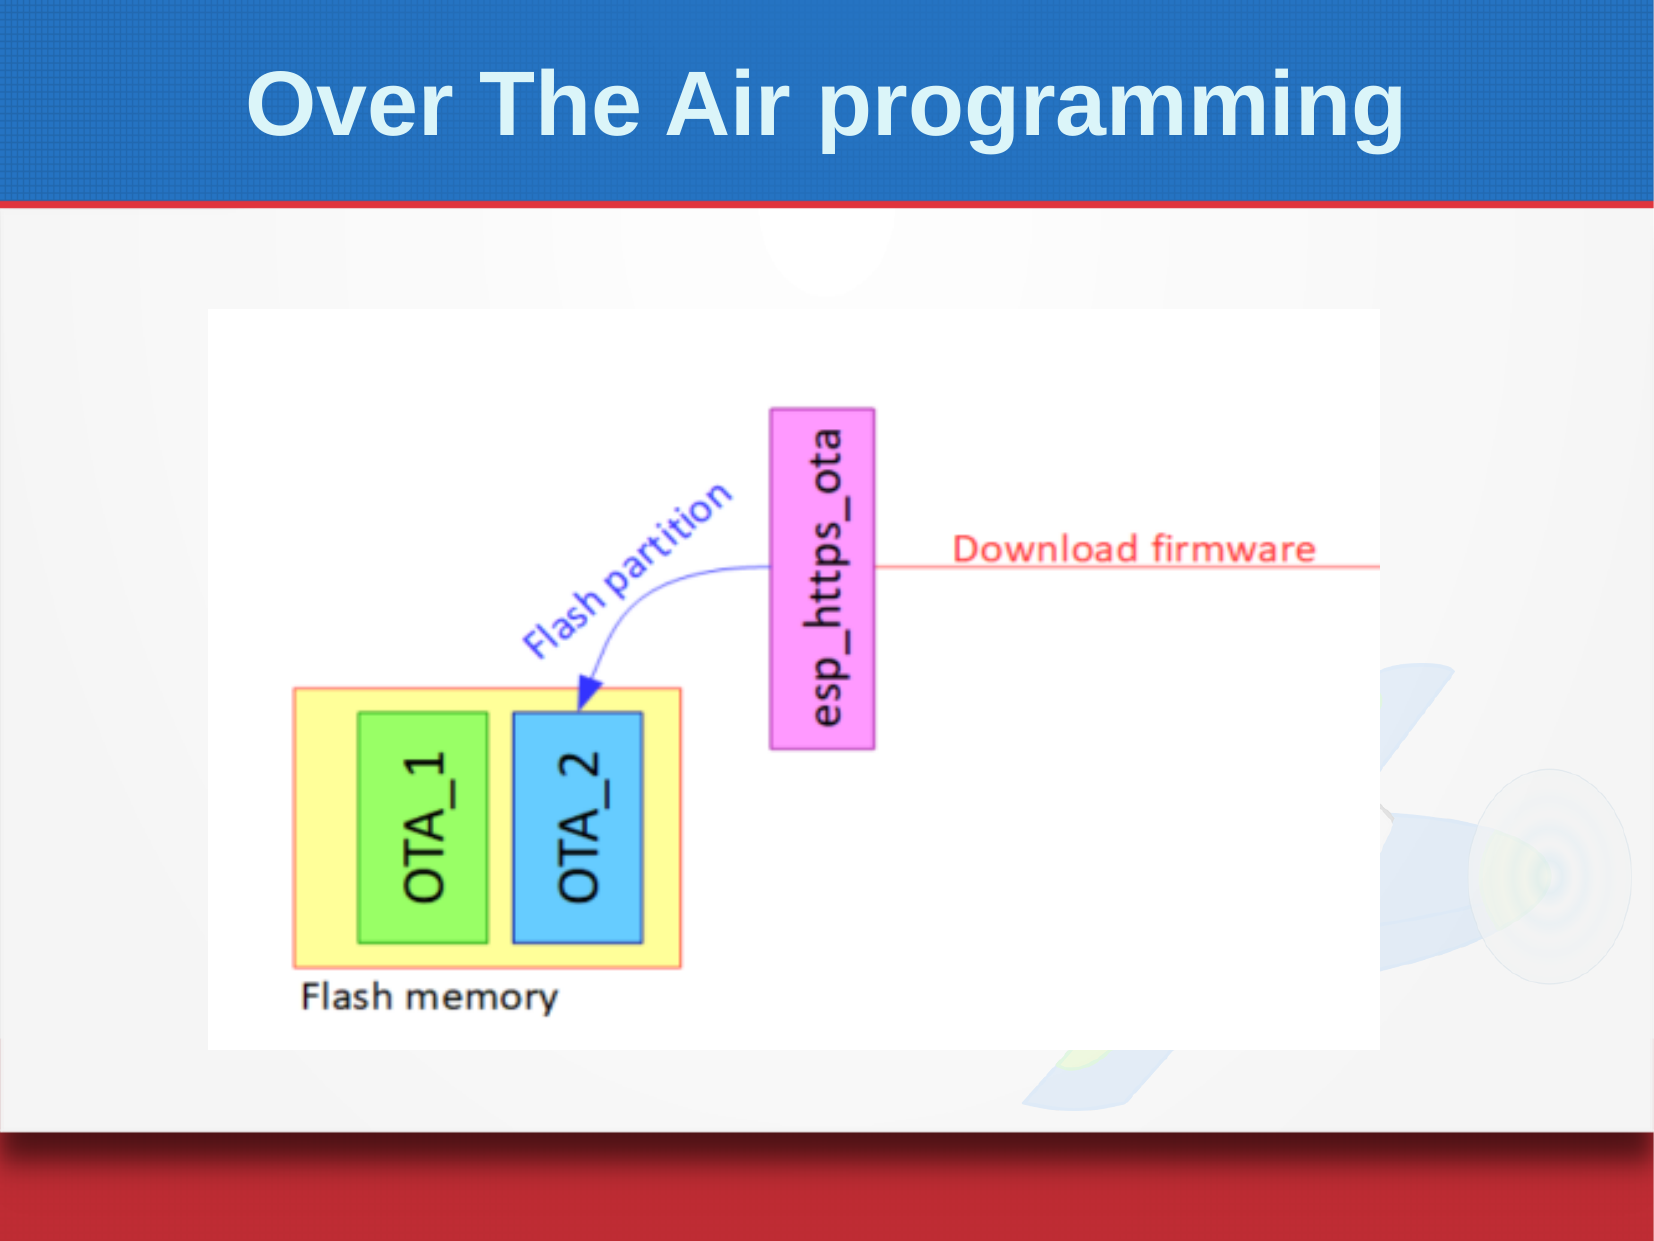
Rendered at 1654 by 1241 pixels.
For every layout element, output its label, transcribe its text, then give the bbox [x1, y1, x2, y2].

title Over The Air programming [82, 20, 1571, 186]
picture [0, 0, 1654, 1241]
